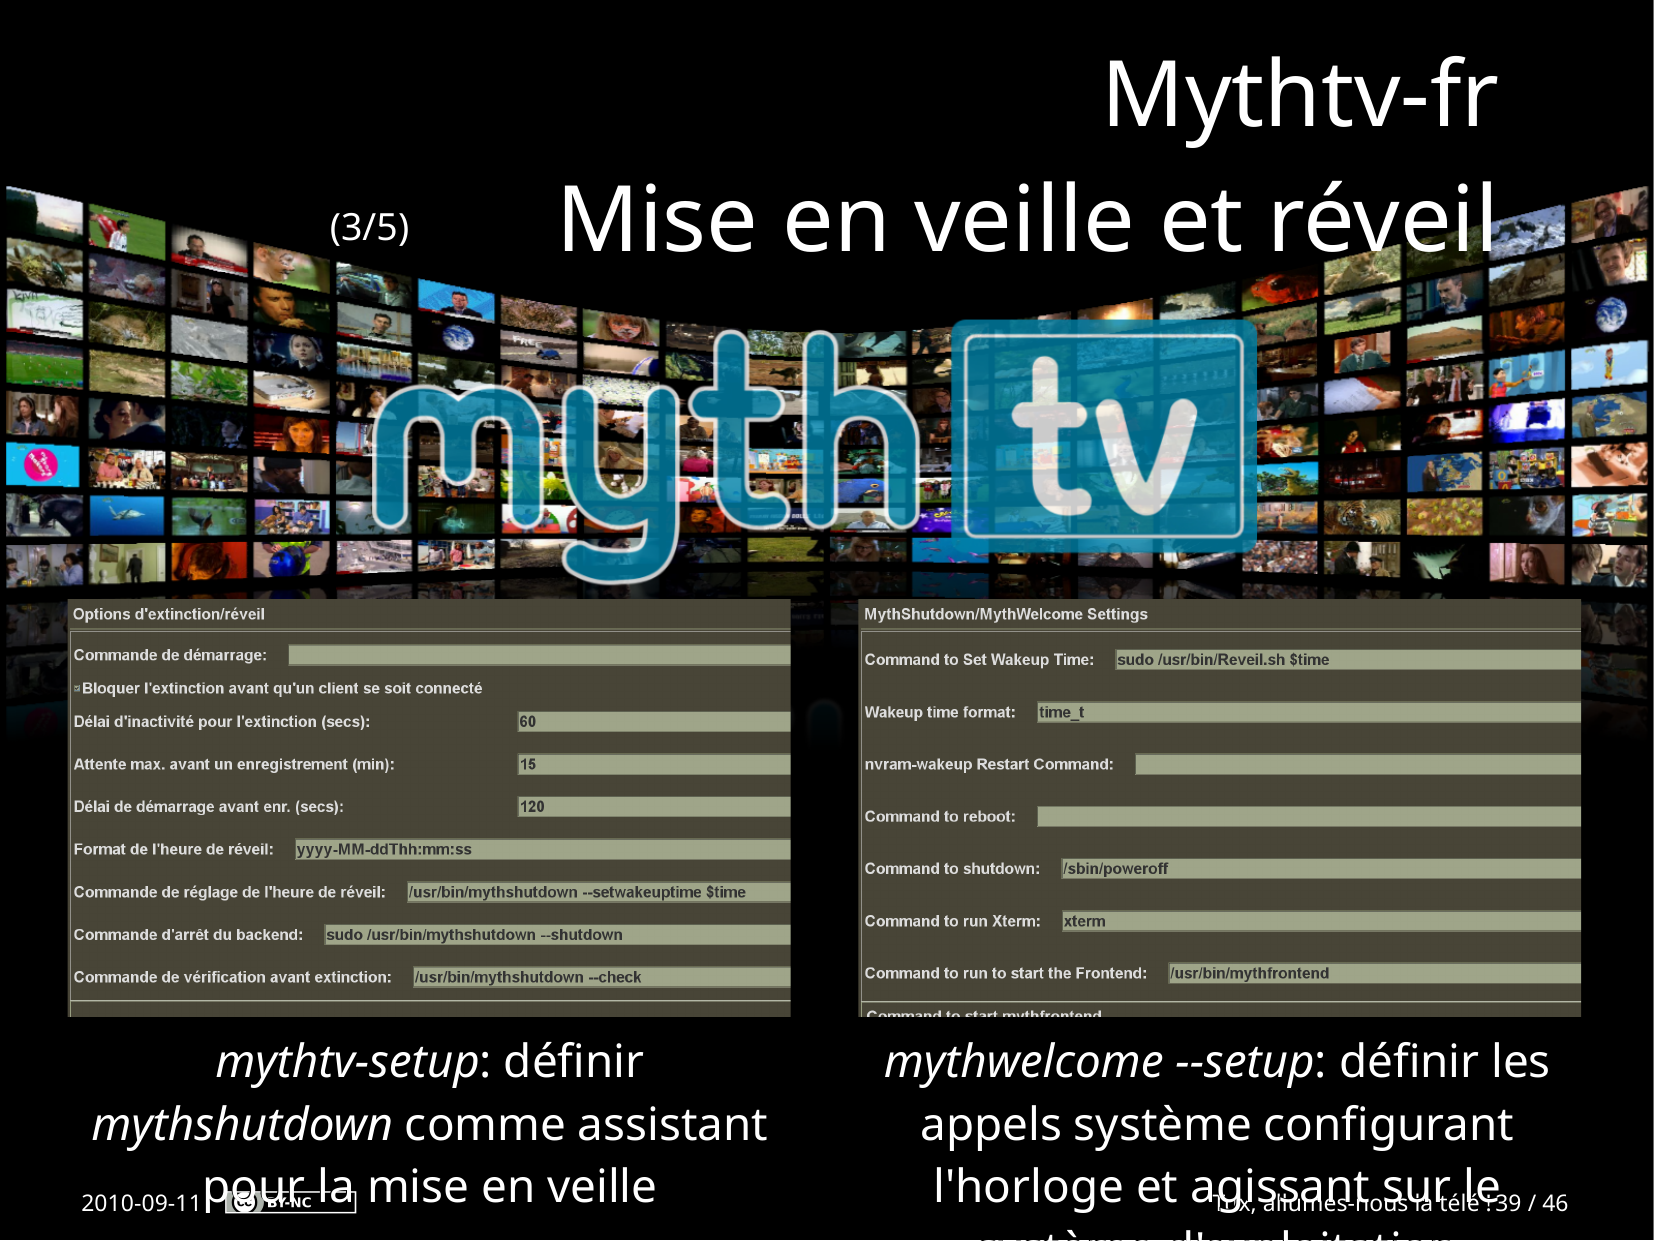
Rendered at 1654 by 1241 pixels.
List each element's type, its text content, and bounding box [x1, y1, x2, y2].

text_box (3/5) [315, 193, 466, 252]
title Mythtv-fr Mise en veille et réveil [82, 47, 1501, 259]
list mythtv-setup: définir mythshutdown comme assistant pour la mise en veille [65, 1028, 795, 1174]
picture [0, 0, 1654, 1240]
list mythwelcome --setup: définir les appels système configurant l'horloge et agissant sur le système d'exploitation [857, 1028, 1579, 1187]
